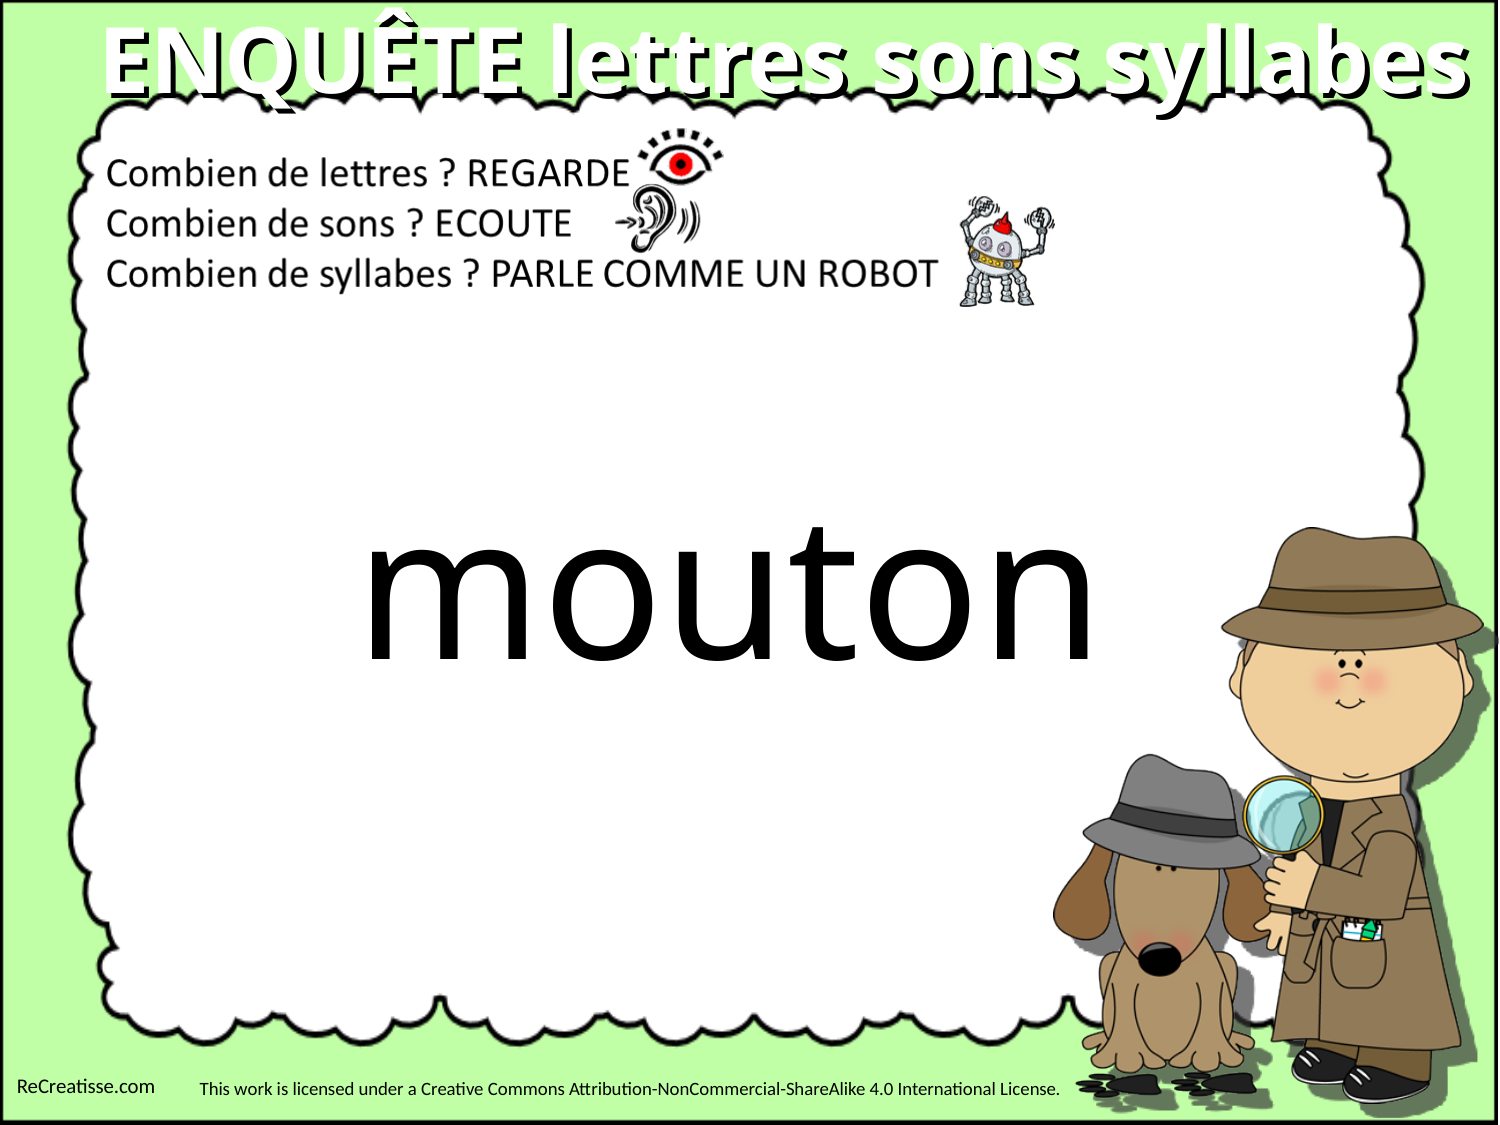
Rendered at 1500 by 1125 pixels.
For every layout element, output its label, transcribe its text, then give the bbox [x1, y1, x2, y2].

text_box ENQUÊTE lettres sons syllabes [84, 0, 1486, 120]
text_box This work is licensed under a Creative Commons Attribution-NonCommercial-ShareAlike 4.0 International License. [185, 1069, 1097, 1107]
picture [0, 0, 1498, 1125]
text_box mouton [341, 452, 1119, 707]
text_box ReCreatisse.com [2, 1065, 170, 1105]
